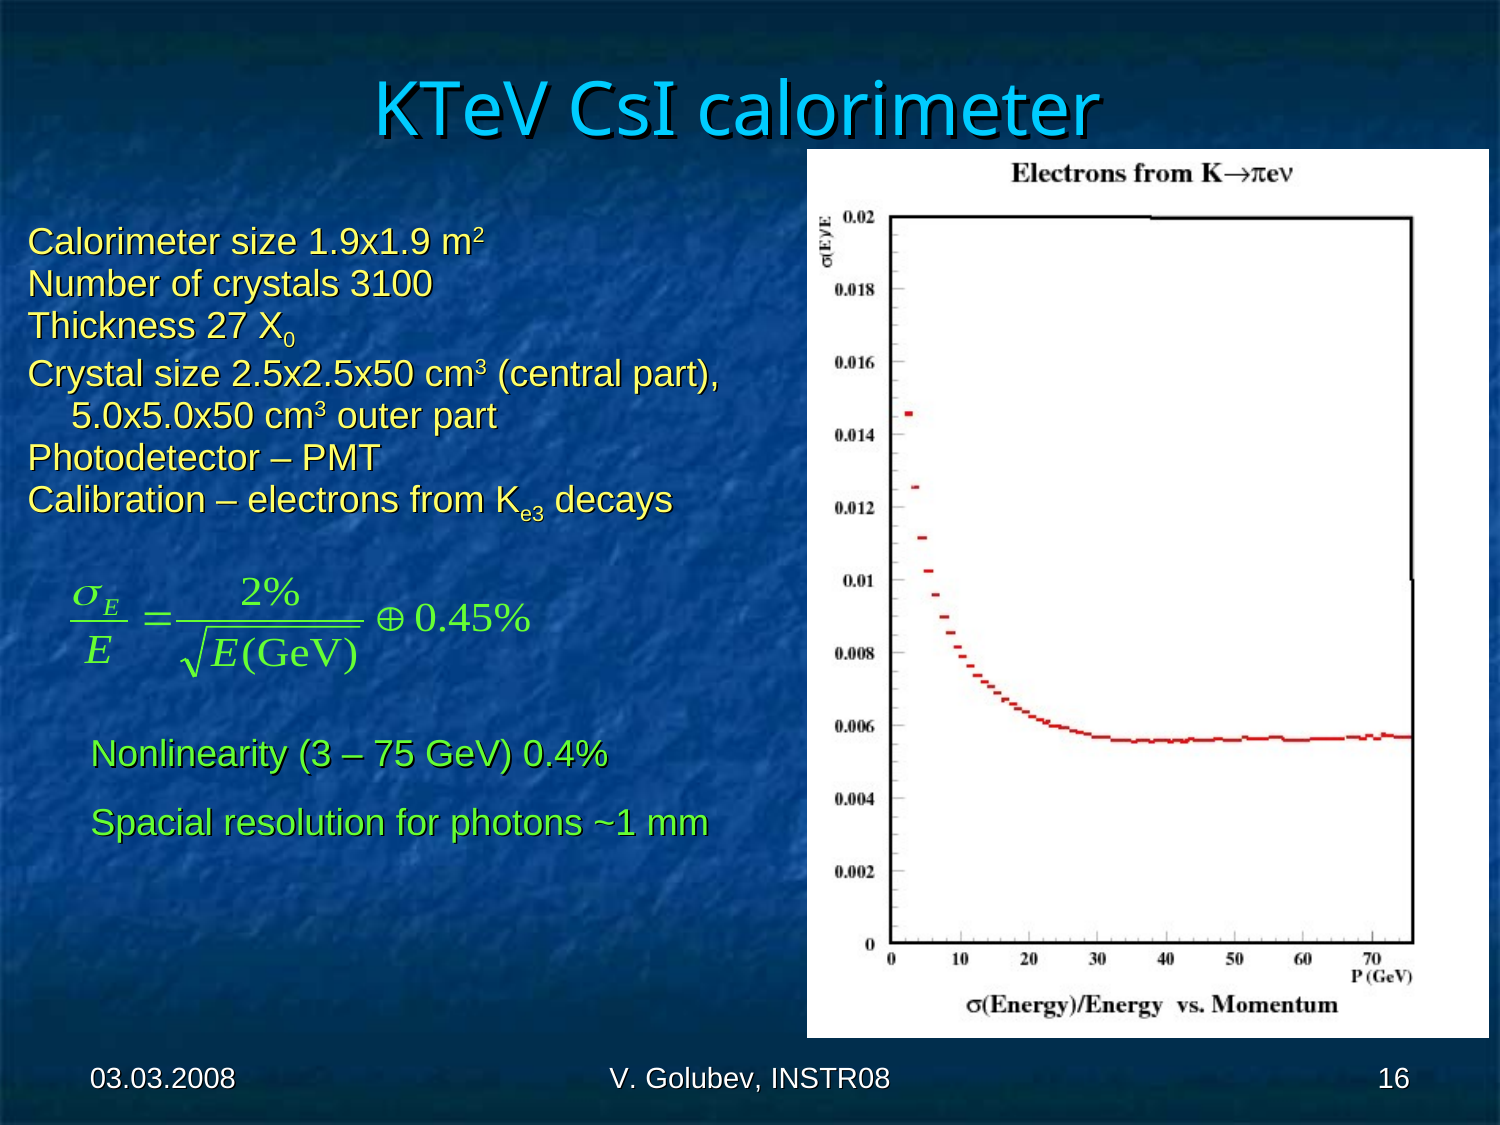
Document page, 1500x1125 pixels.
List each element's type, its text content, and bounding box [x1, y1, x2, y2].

picture [1400, 1078, 1405, 1086]
picture [225, 1079, 231, 1086]
title KTeV CsI calorimeter [62, 37, 1413, 176]
picture [843, 1071, 852, 1078]
picture [0, 0, 1500, 1125]
text_box Calorimeter size 1.9x1.9 m2 Number of crystals 3100 Thickness 27 X0 Crystal size 2.5x2.5x50 cm3 (central part), 5.0x5.0x50 cm3 outer part Photodetector – PMT Calibration – electrons from Ke3 decays [12, 212, 753, 534]
picture [673, 1075, 680, 1086]
picture [95, 1071, 101, 1086]
text_box Spacial resolution for photons ~1 mm [75, 793, 725, 851]
picture [863, 1071, 870, 1086]
picture [135, 1071, 142, 1086]
picture [208, 1071, 215, 1086]
picture [713, 1075, 718, 1086]
picture [192, 1071, 199, 1086]
text_box Nonlinearity (3 – 75 GeV) 0.4% [75, 725, 624, 783]
picture [784, 1074, 789, 1083]
chart [62, 565, 538, 686]
